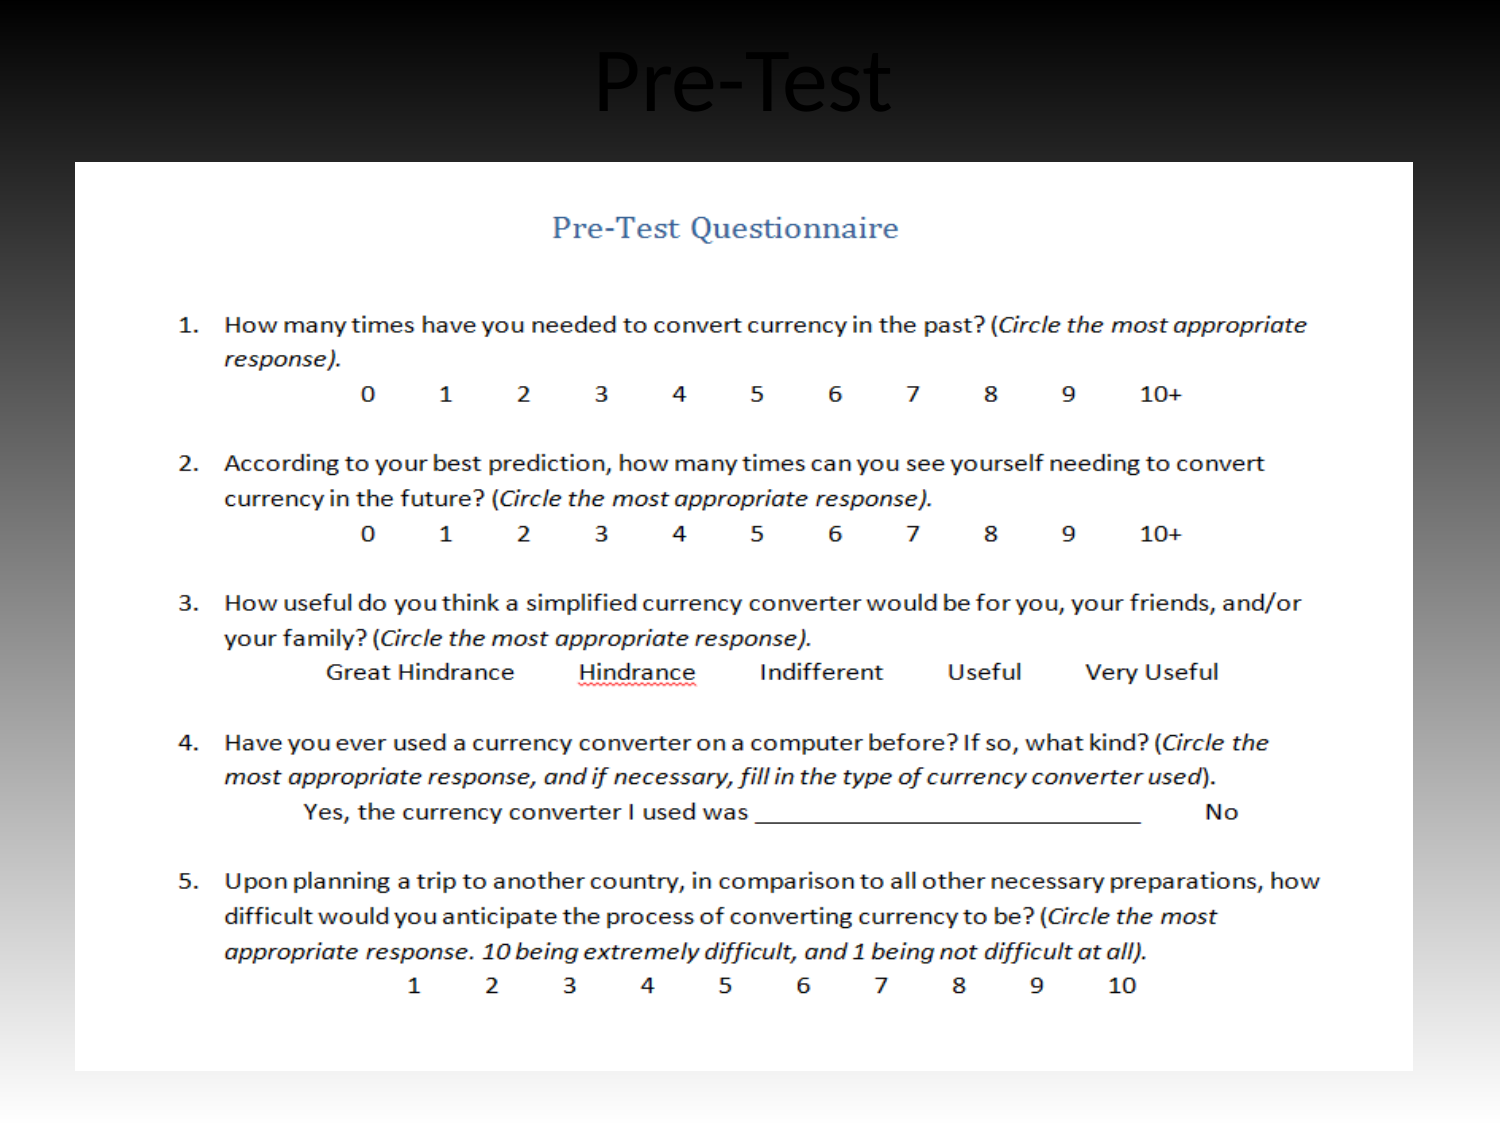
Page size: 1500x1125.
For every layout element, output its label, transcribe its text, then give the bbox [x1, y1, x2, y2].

title Pre-Test [68, 12, 1419, 200]
picture [75, 162, 1413, 1071]
